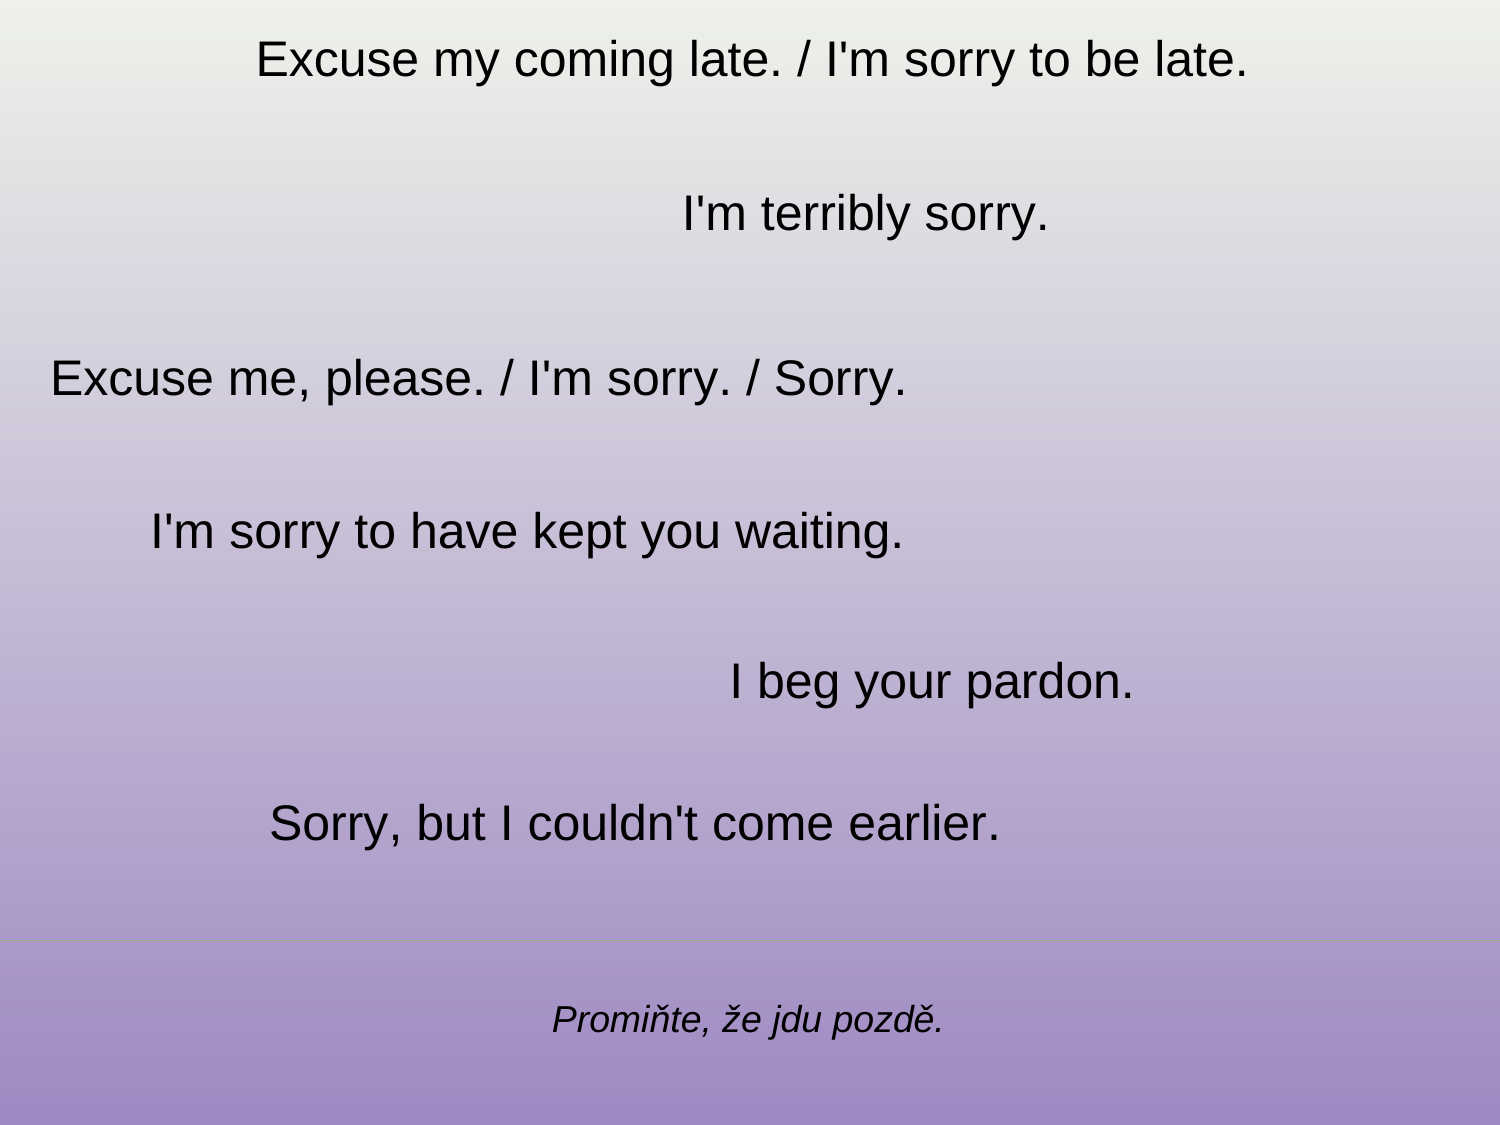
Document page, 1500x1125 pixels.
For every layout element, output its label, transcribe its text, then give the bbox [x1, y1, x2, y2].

text_box Promiňte, že jdu pozdě. [537, 987, 961, 1049]
text_box I beg your pardon. [714, 640, 1217, 716]
text_box I'm sorry to have kept you waiting. [135, 491, 920, 567]
text_box Sorry, but I couldn't come earlier. [254, 782, 1017, 858]
text_box I'm terribly sorry. [667, 172, 1066, 249]
text_box Excuse my coming late. / I'm sorry to be late. [5, 18, 1500, 95]
text_box Excuse me, please. / I'm sorry. / Sorry. [35, 337, 1500, 414]
